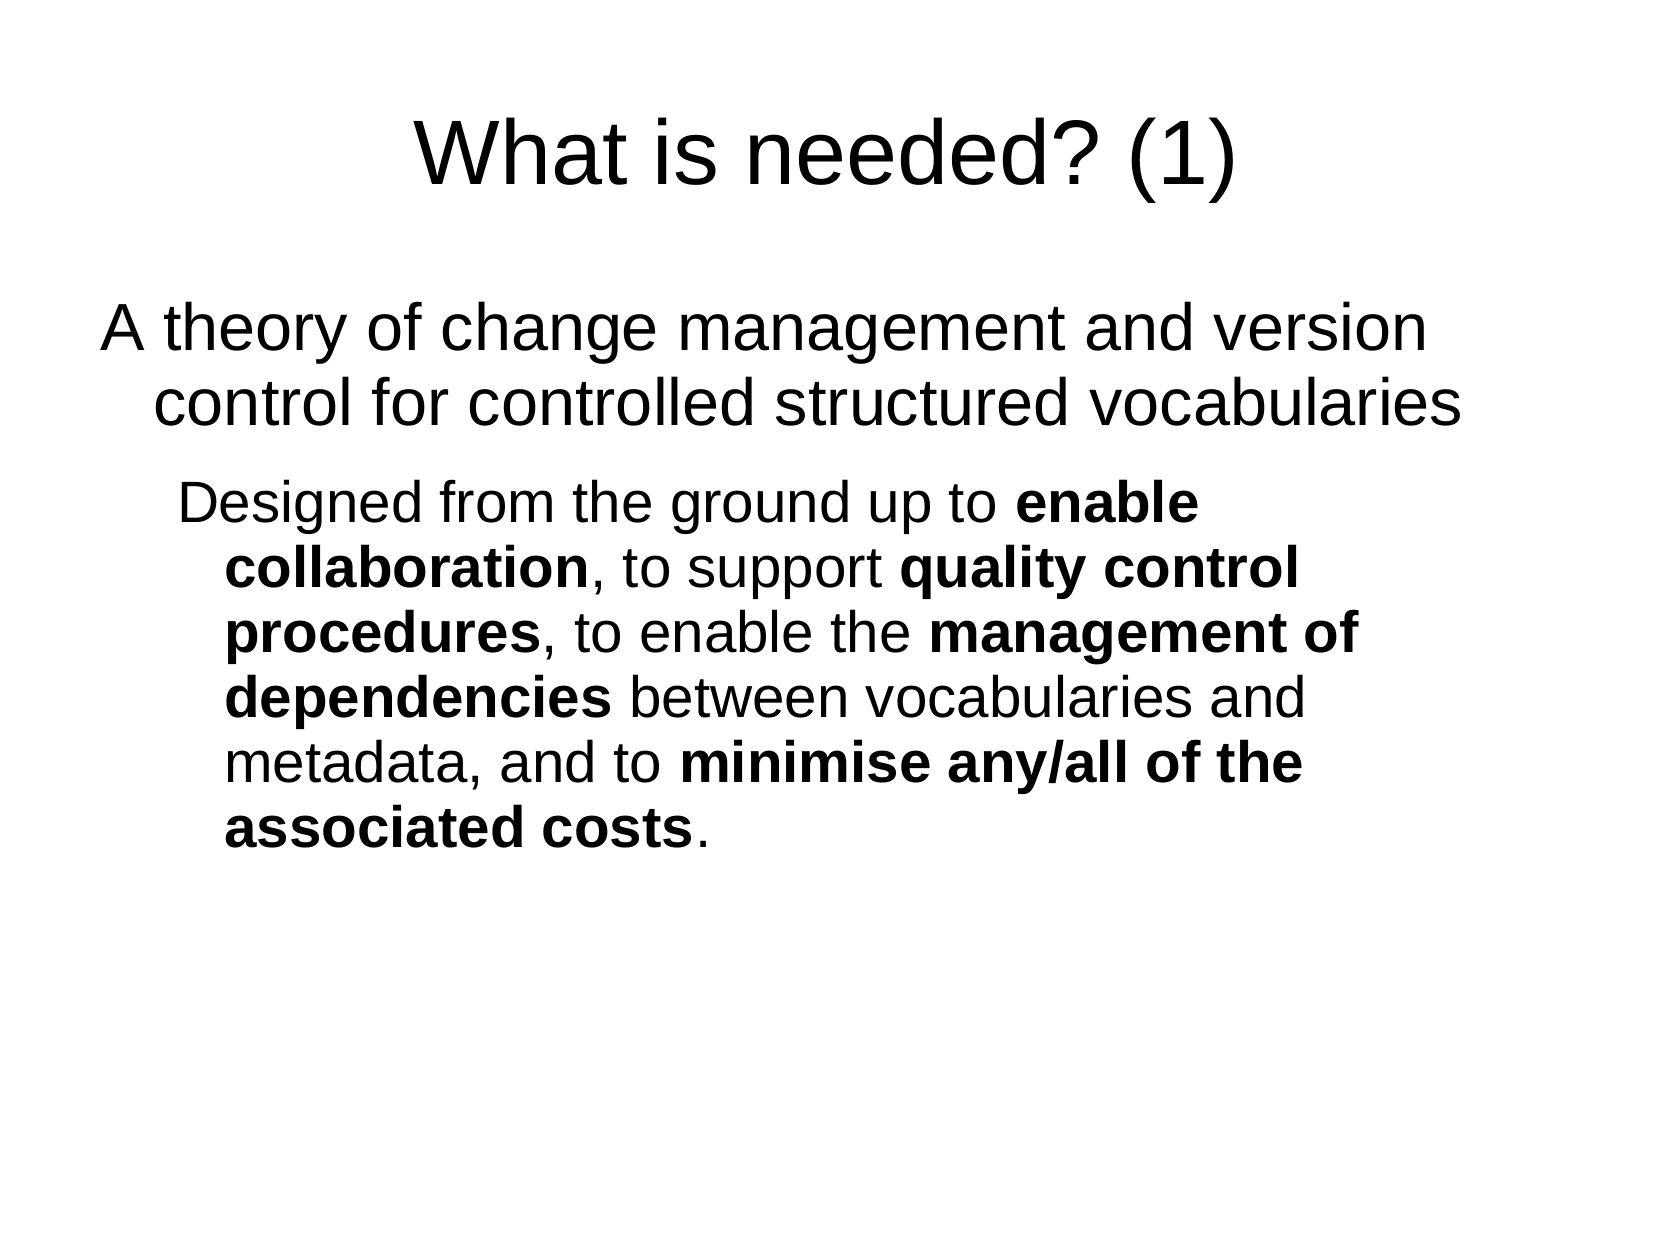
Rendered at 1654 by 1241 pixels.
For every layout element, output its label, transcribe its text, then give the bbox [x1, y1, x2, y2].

title What is needed? (1) [82, 49, 1571, 257]
list A theory of change management and version control for controlled structured vocabularies Designed from the ground up to enable collaboration, to support quality control procedures, to enable the management of dependencies between vocabularies and metadata, and to minimise any/all of the associated costs. [82, 290, 1571, 1109]
